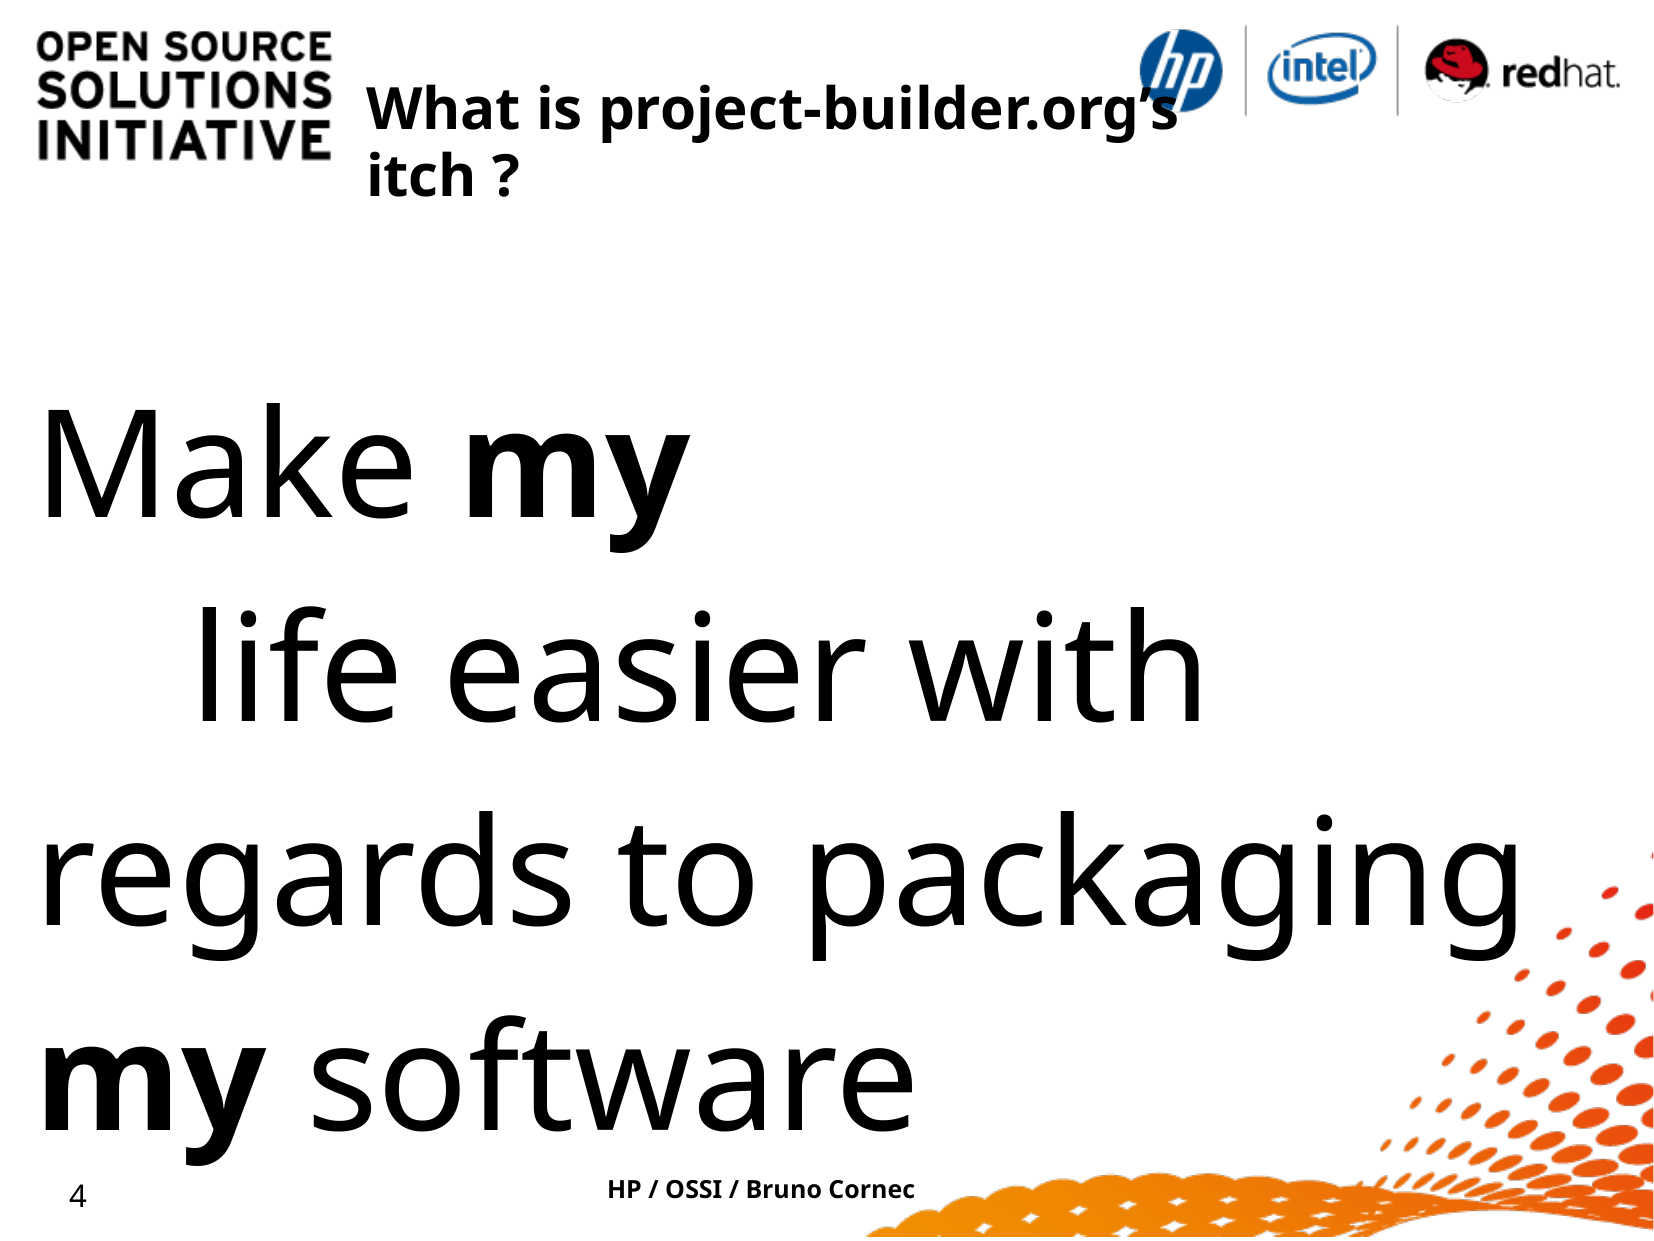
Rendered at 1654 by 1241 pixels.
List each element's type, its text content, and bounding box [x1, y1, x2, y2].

title What is project-builder.org’s itch ? [366, 62, 1280, 224]
picture [0, 0, 1654, 1237]
list Make my life easier with regards to packaging my software [34, 356, 1642, 972]
